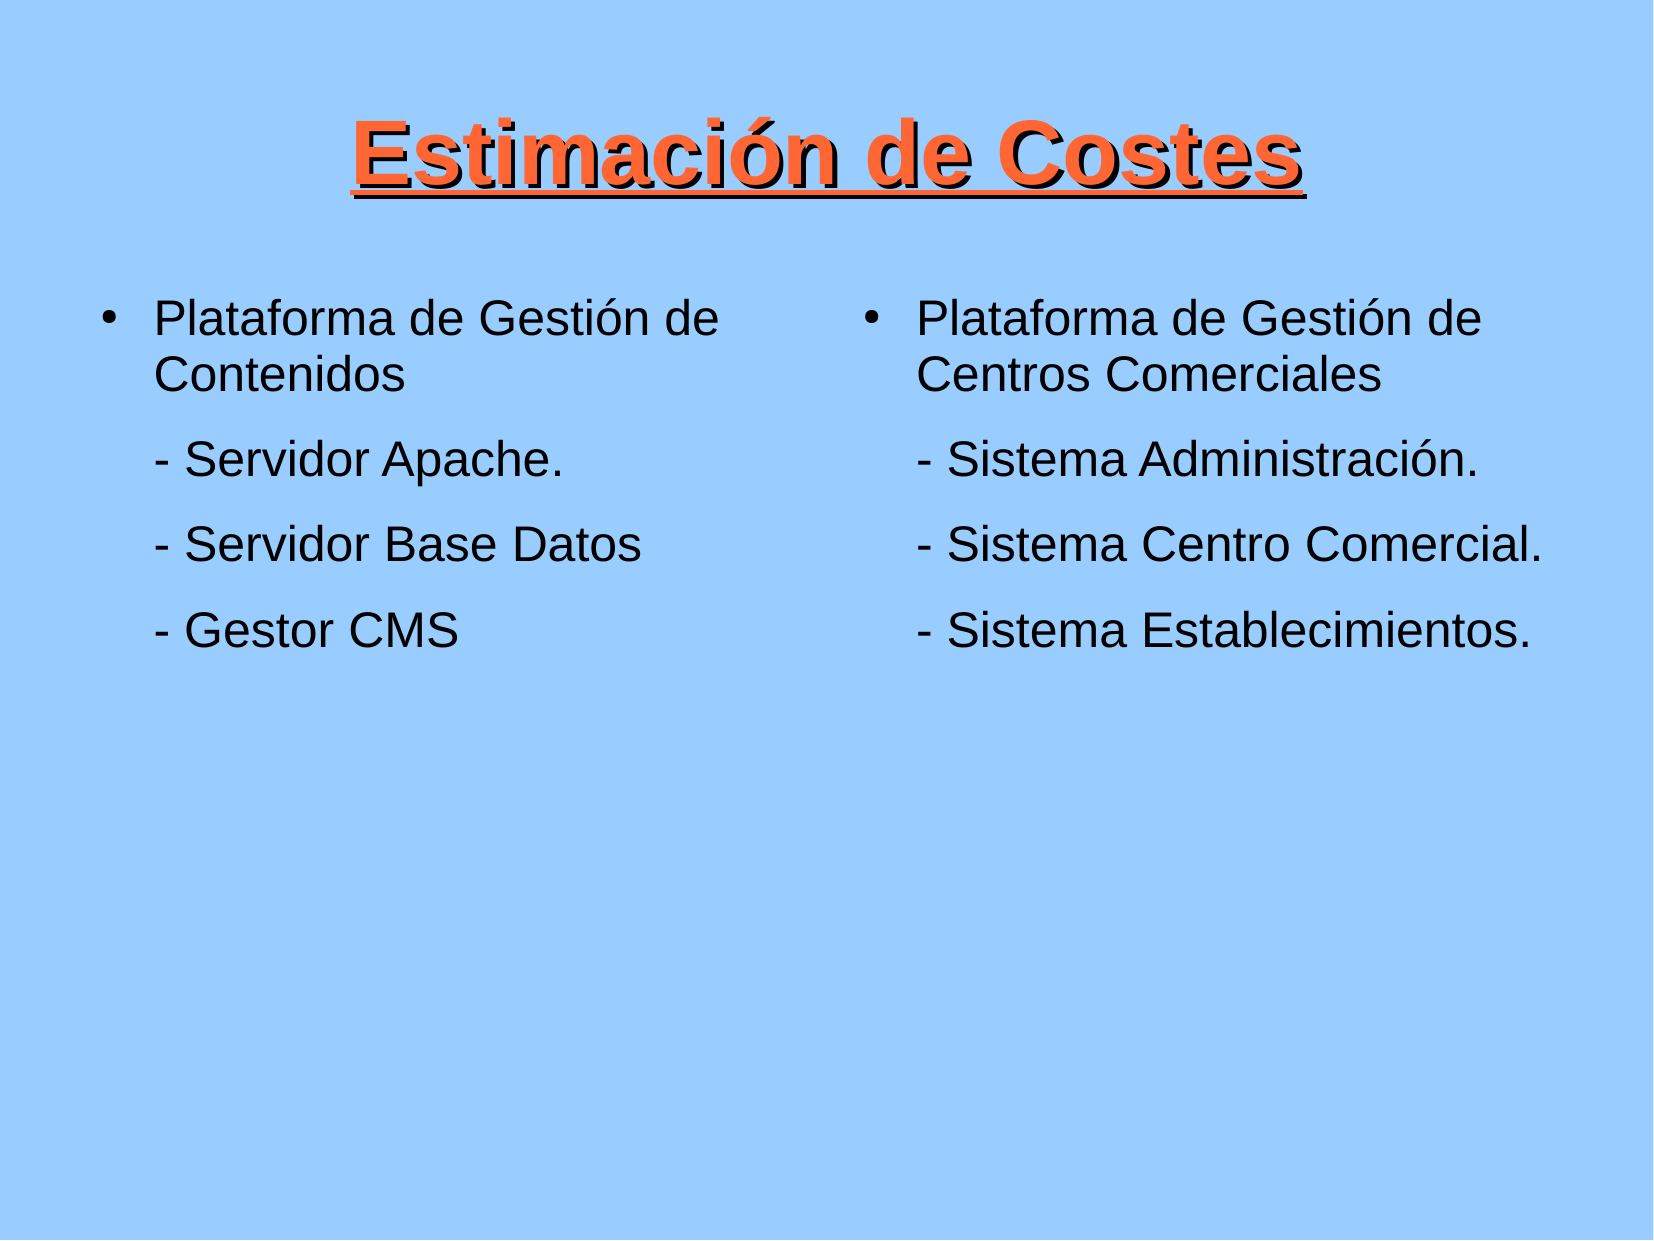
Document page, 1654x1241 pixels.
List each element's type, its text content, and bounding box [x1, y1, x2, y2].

title Estimación de Costes [82, 49, 1571, 257]
list Plataforma de Gestión de Contenidos - Servidor Apache. - Servidor Base Datos - Gestor CMS [82, 290, 809, 1094]
list Plataforma de Gestión de Centros Comerciales - Sistema Administración. - Sistema Centro Comercial. - Sistema Establecimientos. [845, 290, 1572, 1094]
